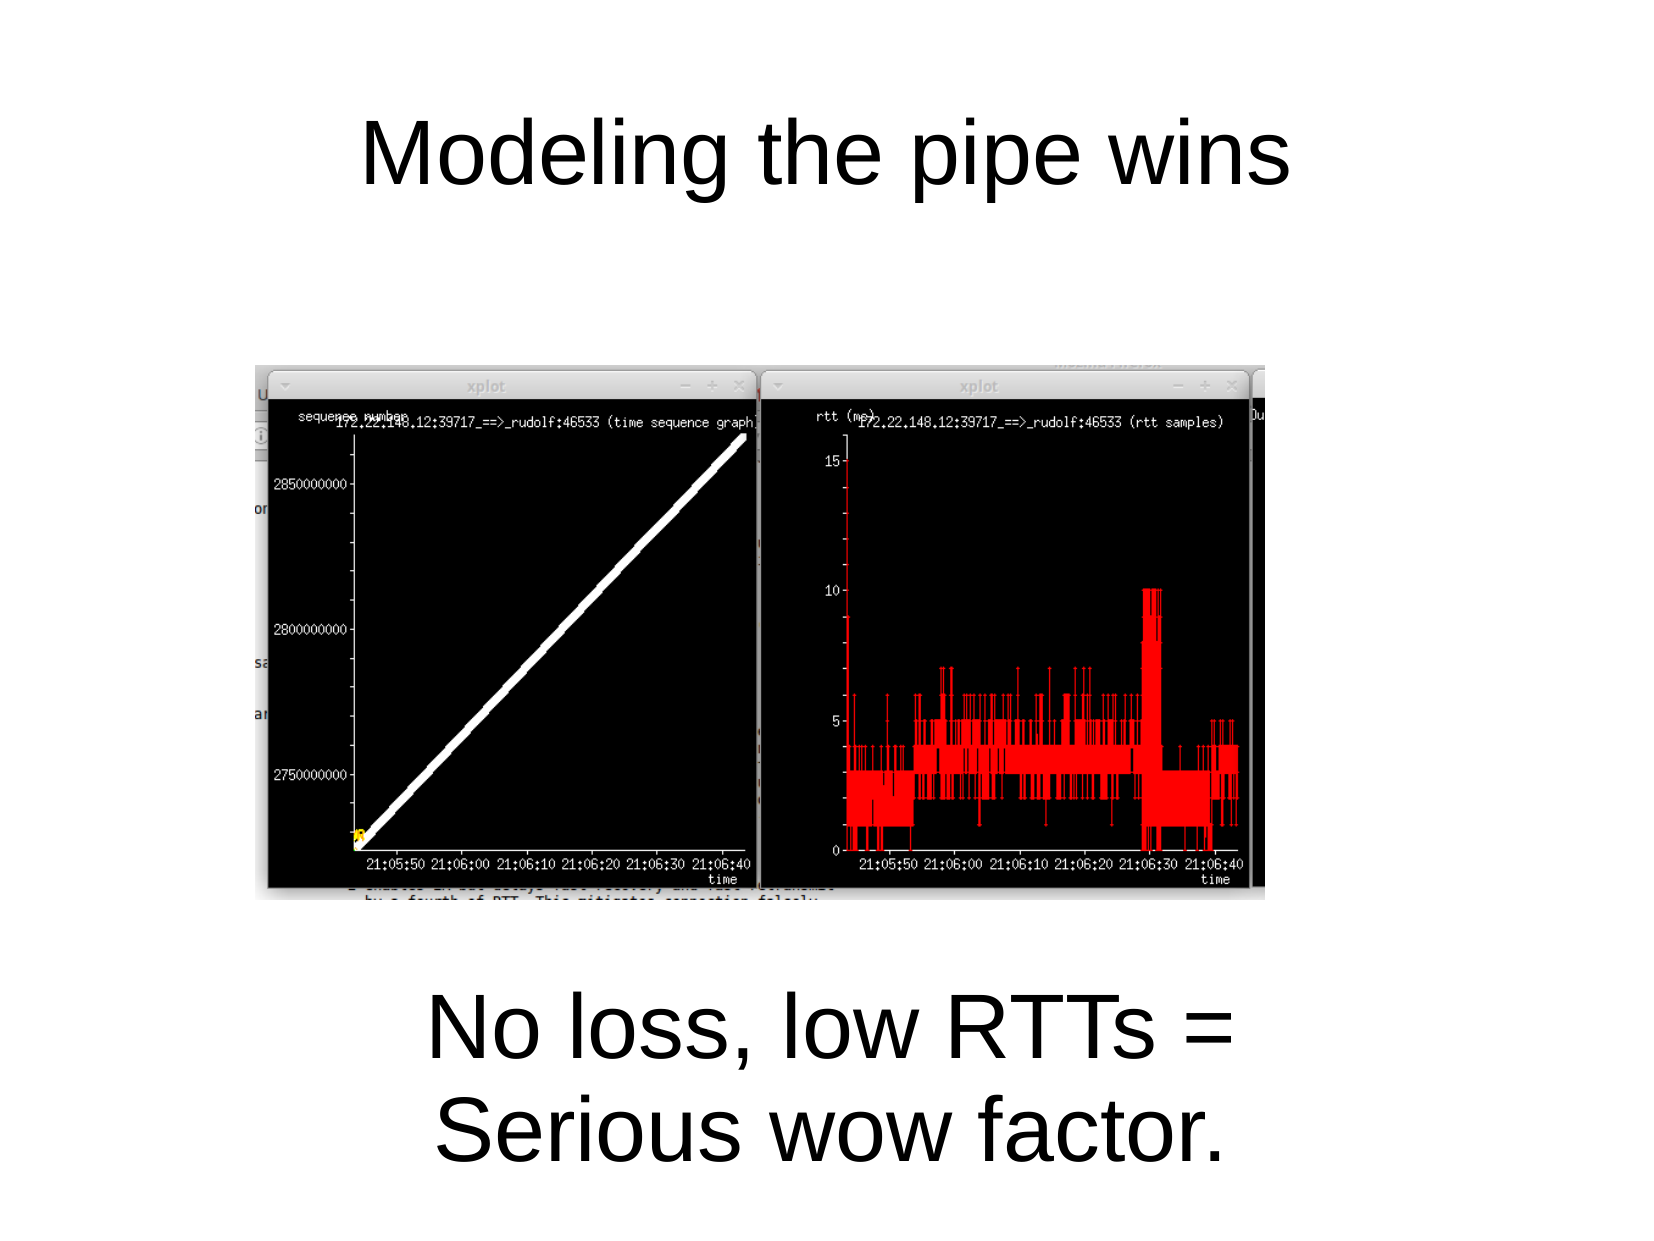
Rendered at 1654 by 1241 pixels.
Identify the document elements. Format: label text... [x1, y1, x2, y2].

title Modeling the pipe wins [82, 49, 1571, 257]
picture [255, 365, 1265, 901]
title No loss, low RTTs = Serious wow factor. [86, 975, 1576, 1183]
